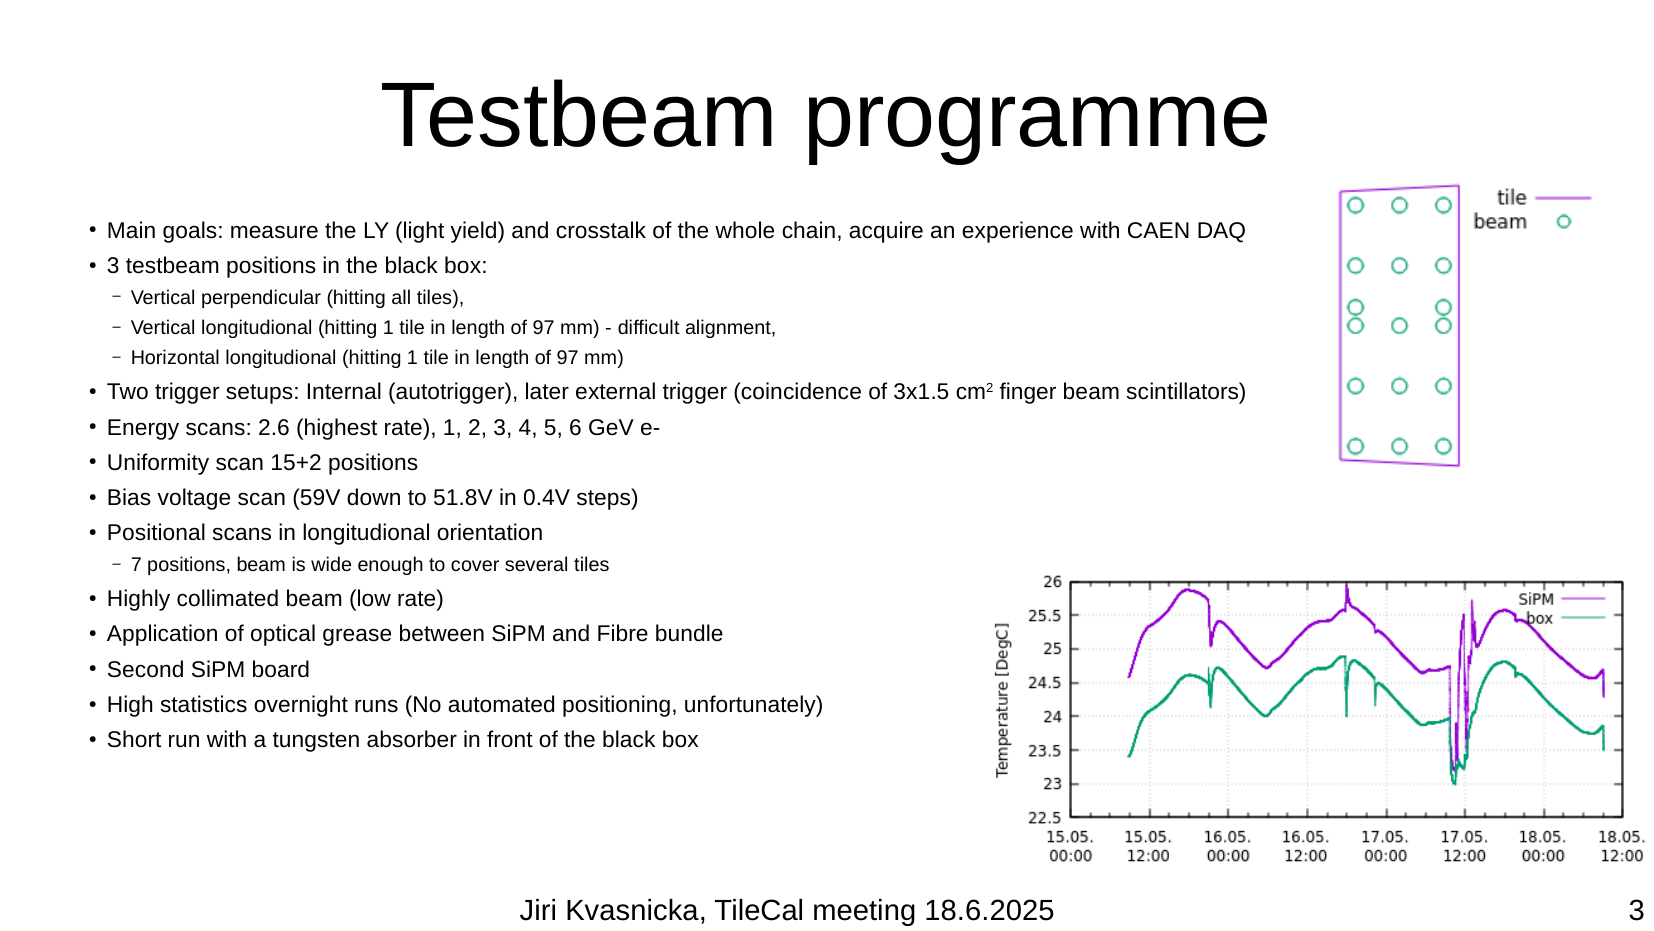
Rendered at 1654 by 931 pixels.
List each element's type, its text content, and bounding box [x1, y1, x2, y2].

picture [985, 562, 1649, 874]
picture [1312, 149, 1613, 500]
title Testbeam programme [82, 37, 1571, 193]
list Main goals: measure the LY (light yield) and crosstalk of the whole chain, acquire an experience with CAEN DAQ 3 testbeam positions in the black box: Vertical perpendicular (hitting all tiles), Vertical longitudional (hitting 1 tile in length of 97 mm) - difficult alignment, Horizontal longitudional (hitting 1 tile in length of 97 mm) Two trigger setups: Internal (autotrigger), later external trigger (coincidence of 3x1.5 cm2 finger beam scintillators) Energy scans: 2.6 (highest rate), 1, 2, 3, 4, 5, 6 GeV e- Uniformity scan 15+2 positions Bias voltage scan (59V down to 51.8V in 0.4V steps) Positional scans in longitudional orientation 7 positions, beam is wide enough to cover several tiles Highly collimated beam (low rate) Application of optical grease between SiPM and Fibre bundle Second SiPM board High statistics overnight runs (No automated positioning, unfortunately) Short run with a tungsten absorber in front of the black box [82, 217, 1276, 788]
